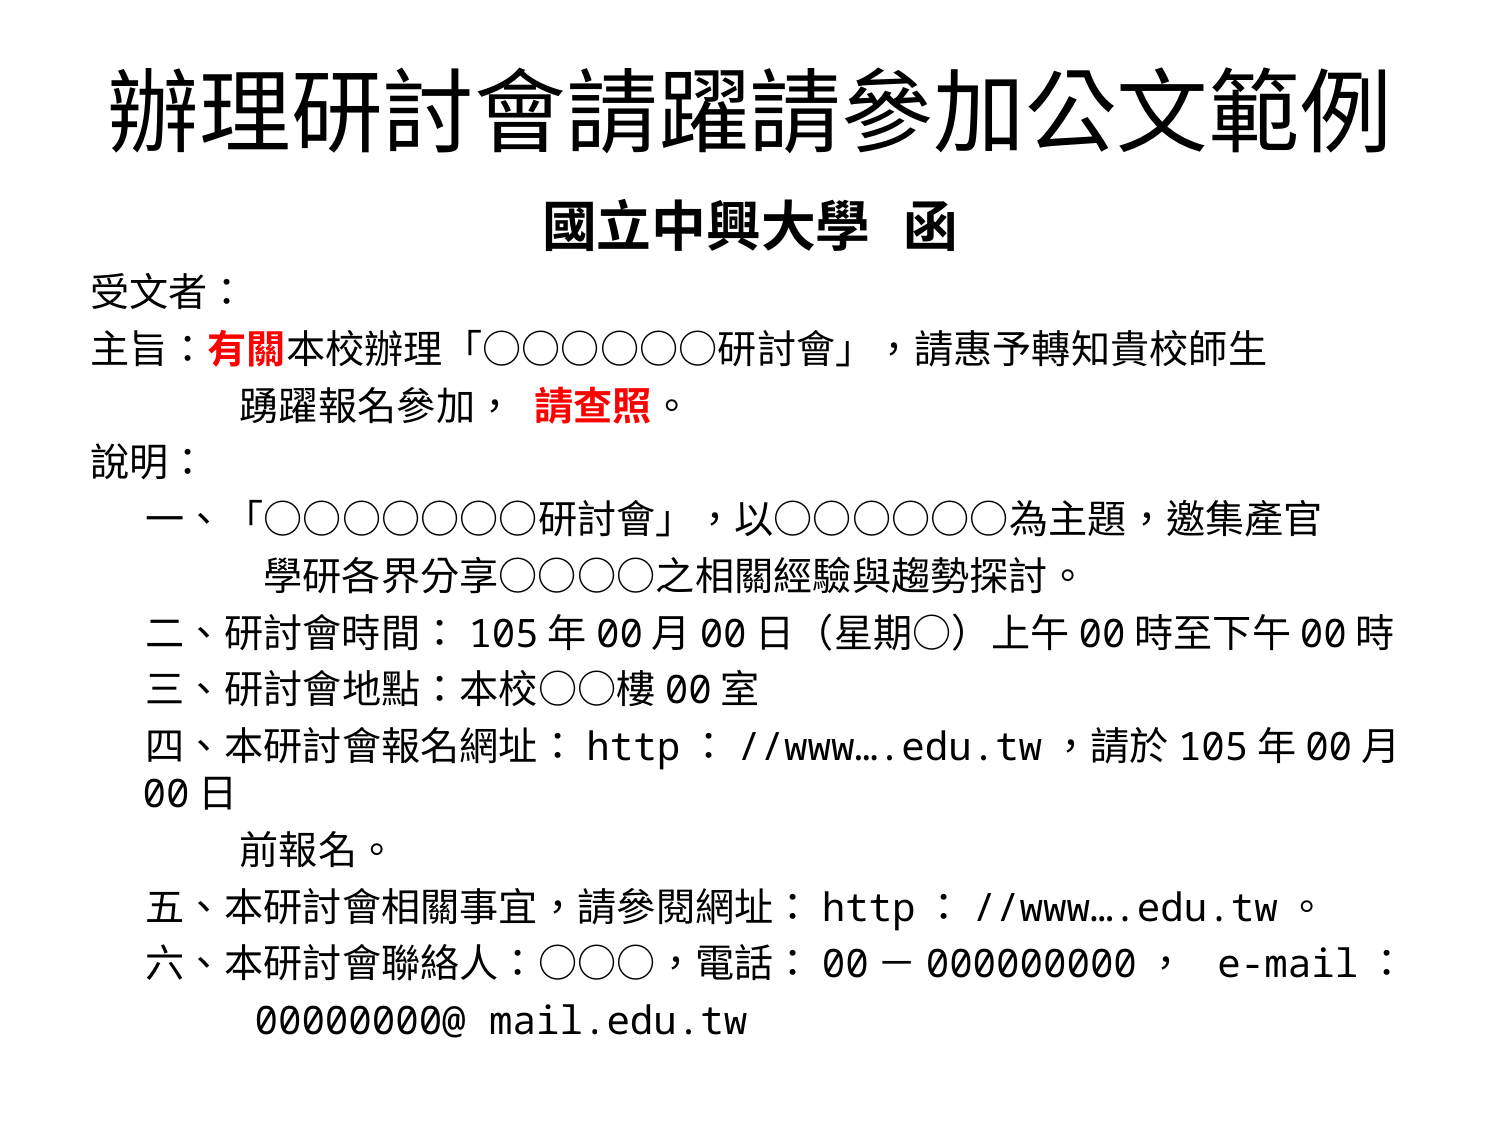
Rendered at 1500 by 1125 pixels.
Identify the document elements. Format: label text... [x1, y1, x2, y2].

title 辦理研討會請躍請參加公文範例 [75, 45, 1426, 173]
list 國立中興大學 函 受文者： 主旨：有關本校辦理「○○○○○○研討會」，請惠予轉知貴校師生 踴躍報名參加， 請查照。 說明： 一、「○○○○○○○研討會」，以○○○○○○為主題，邀集產官 學研各界分享○○○○之相關經驗與趨勢探討。 二、研討會時間：105年00月00日（星期○）上午00時至下午00時 三、研討會地點：本校○○樓00室 四、本研討會報名網址：http：//www….edu.tw，請於105年00月00日 前報名。 五、本研討會相關事宜，請參閱網址：http：//www….edu.tw。 六、本研討會聯絡人：○○○，電話：00－000000000， e-mail： 00000000@ mail.edu.tw [75, 184, 1426, 1071]
